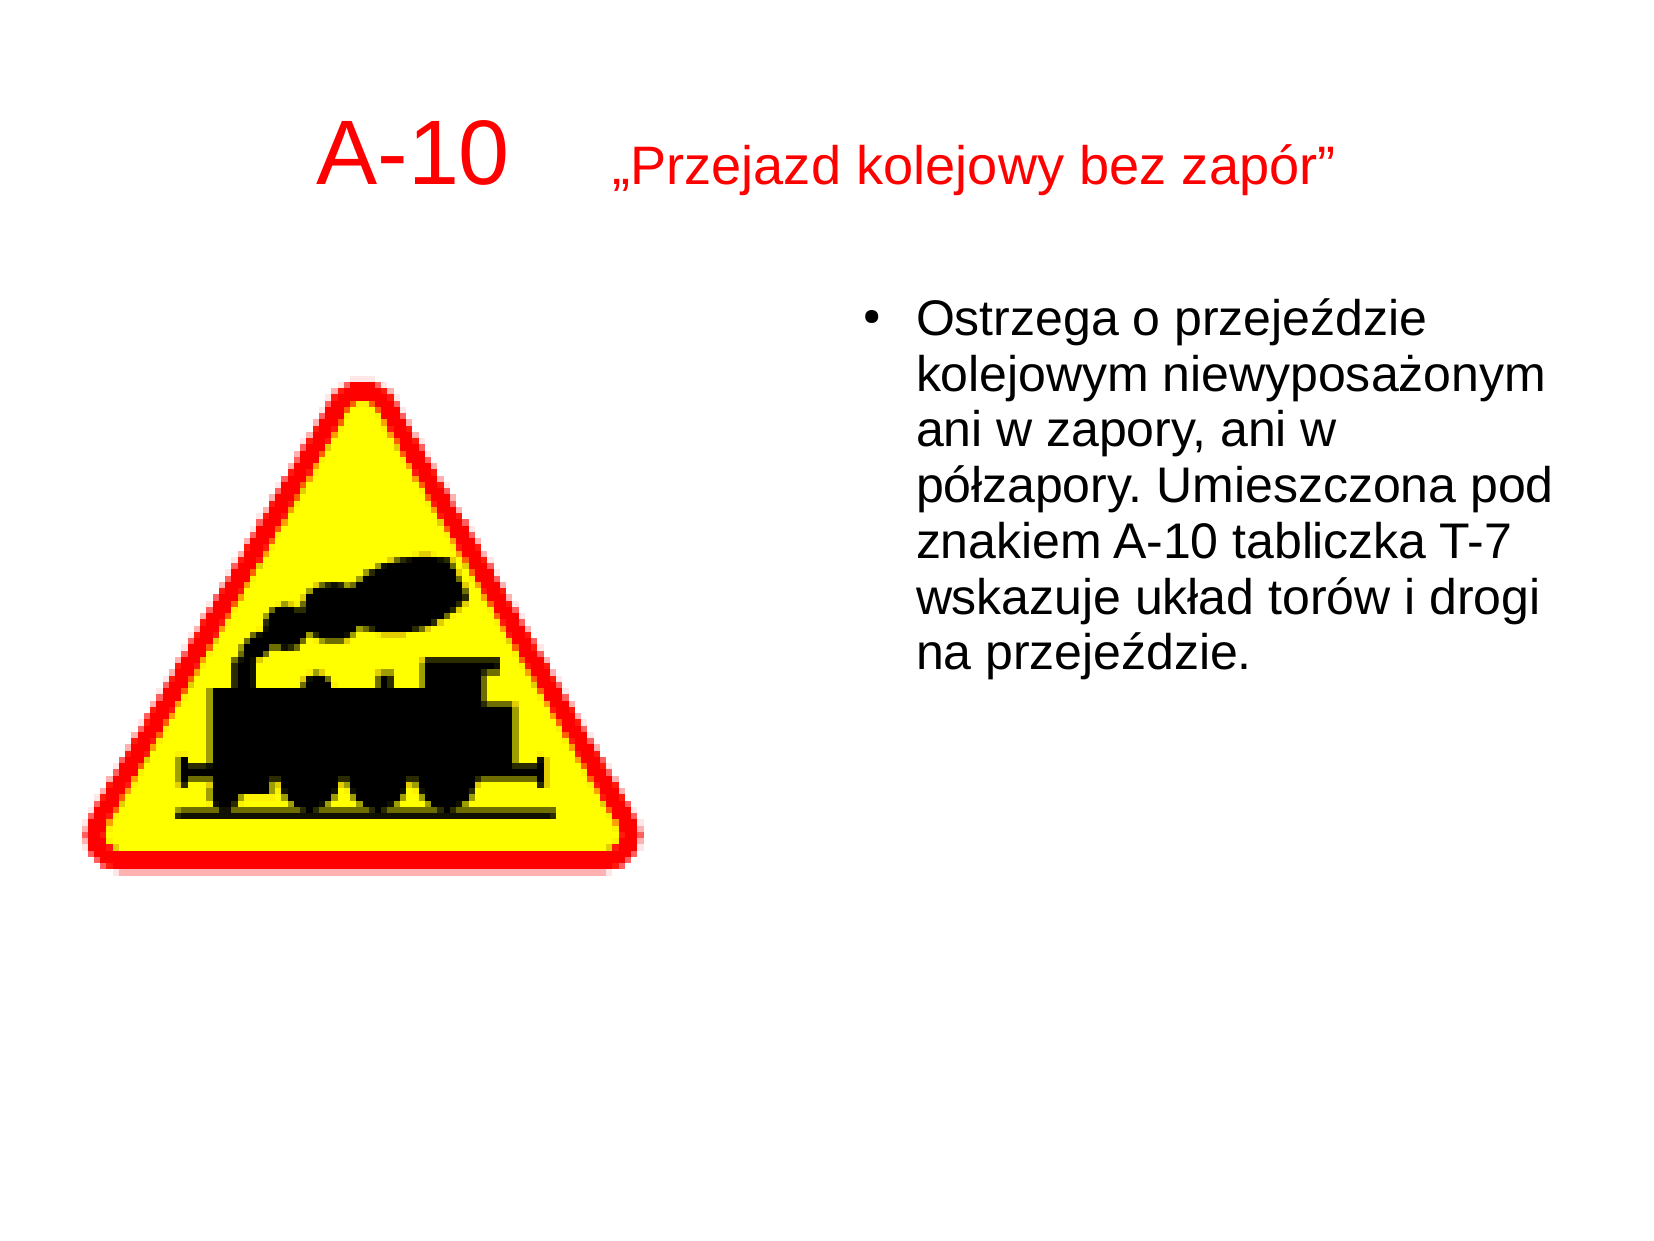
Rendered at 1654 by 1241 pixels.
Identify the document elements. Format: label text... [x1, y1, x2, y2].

list Ostrzega o przejeździe kolejowym niewyposażonym ani w zapory, ani w półzapory. Umieszczona pod znakiem A-10 tabliczka T-7 wskazuje układ torów i drogi na przejeździe. [845, 290, 1572, 1094]
picture [82, 376, 644, 876]
title A-10 „Przejazd kolejowy bez zapór” [82, 56, 1571, 250]
